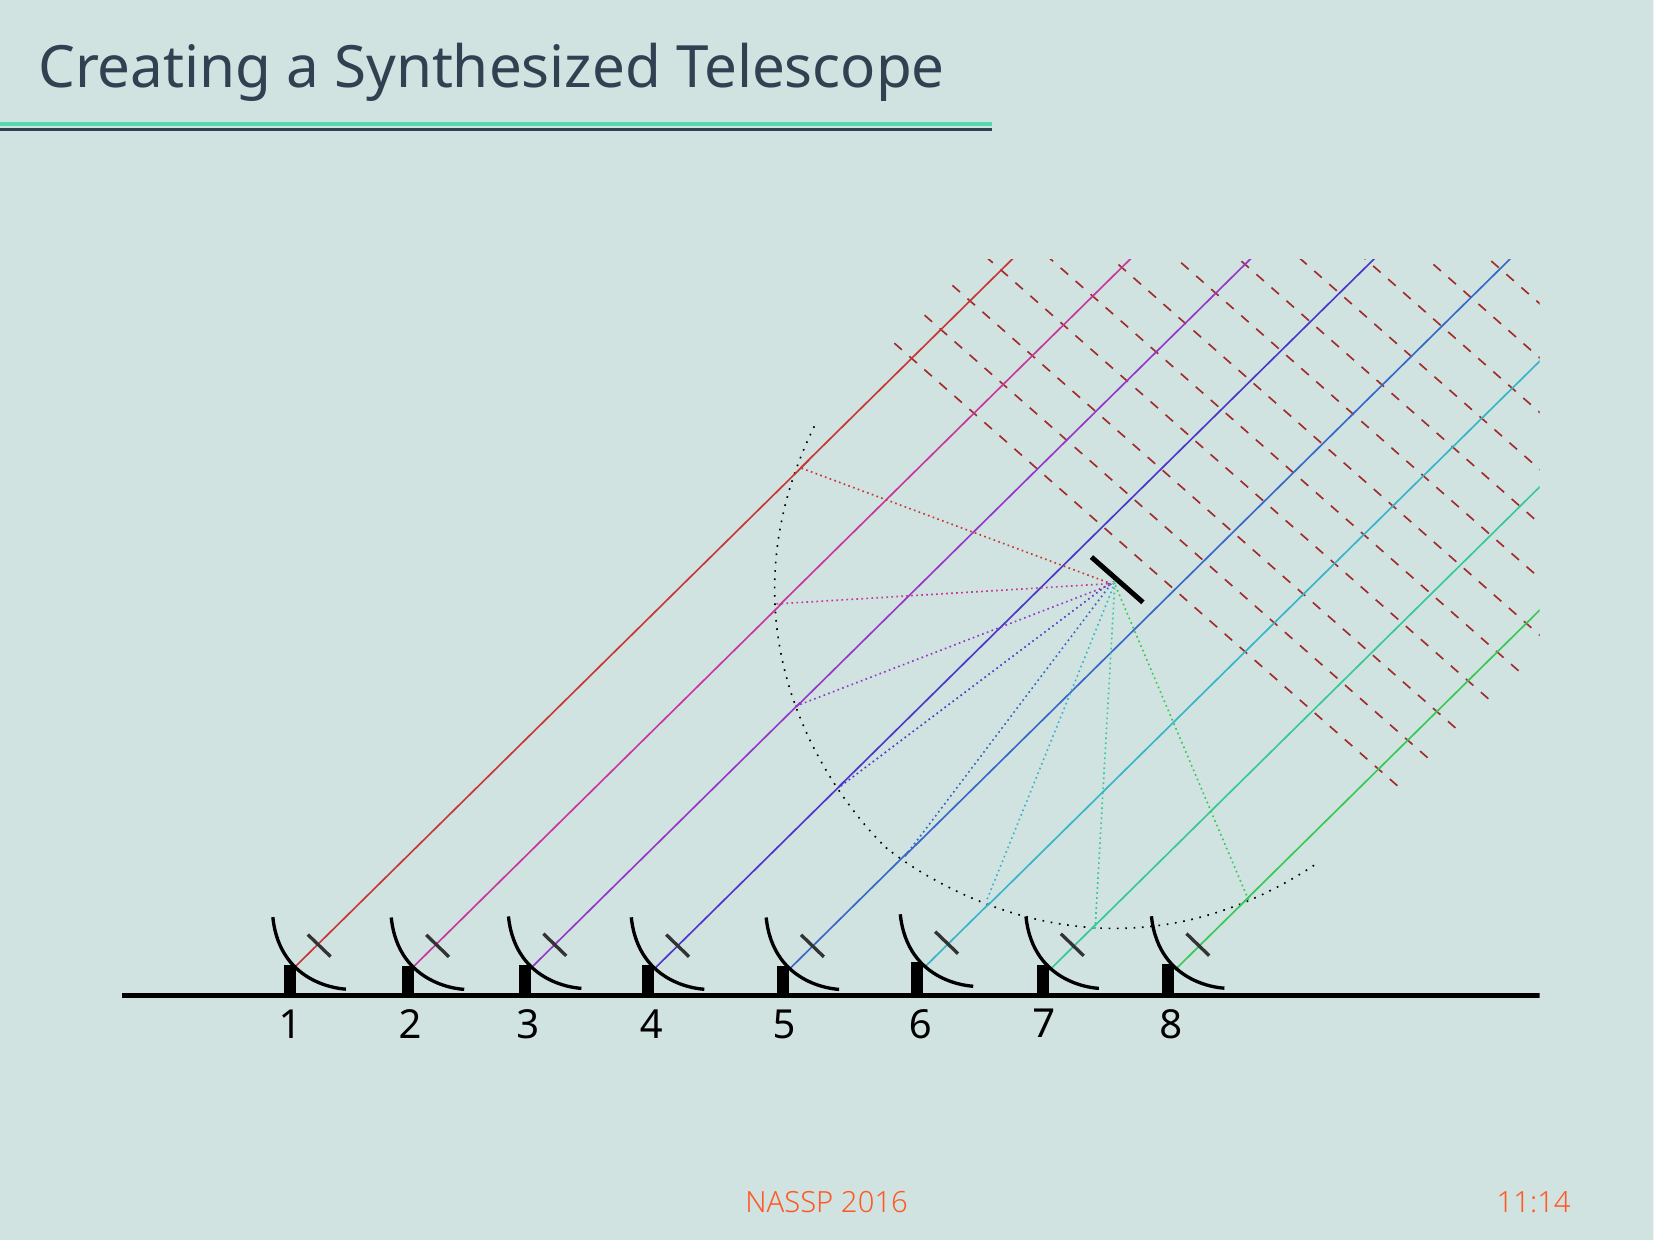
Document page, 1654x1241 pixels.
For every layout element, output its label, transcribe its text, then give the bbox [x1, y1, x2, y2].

text_box Creating a Synthesized Telescope [23, 17, 1063, 103]
picture [106, 259, 1540, 1052]
